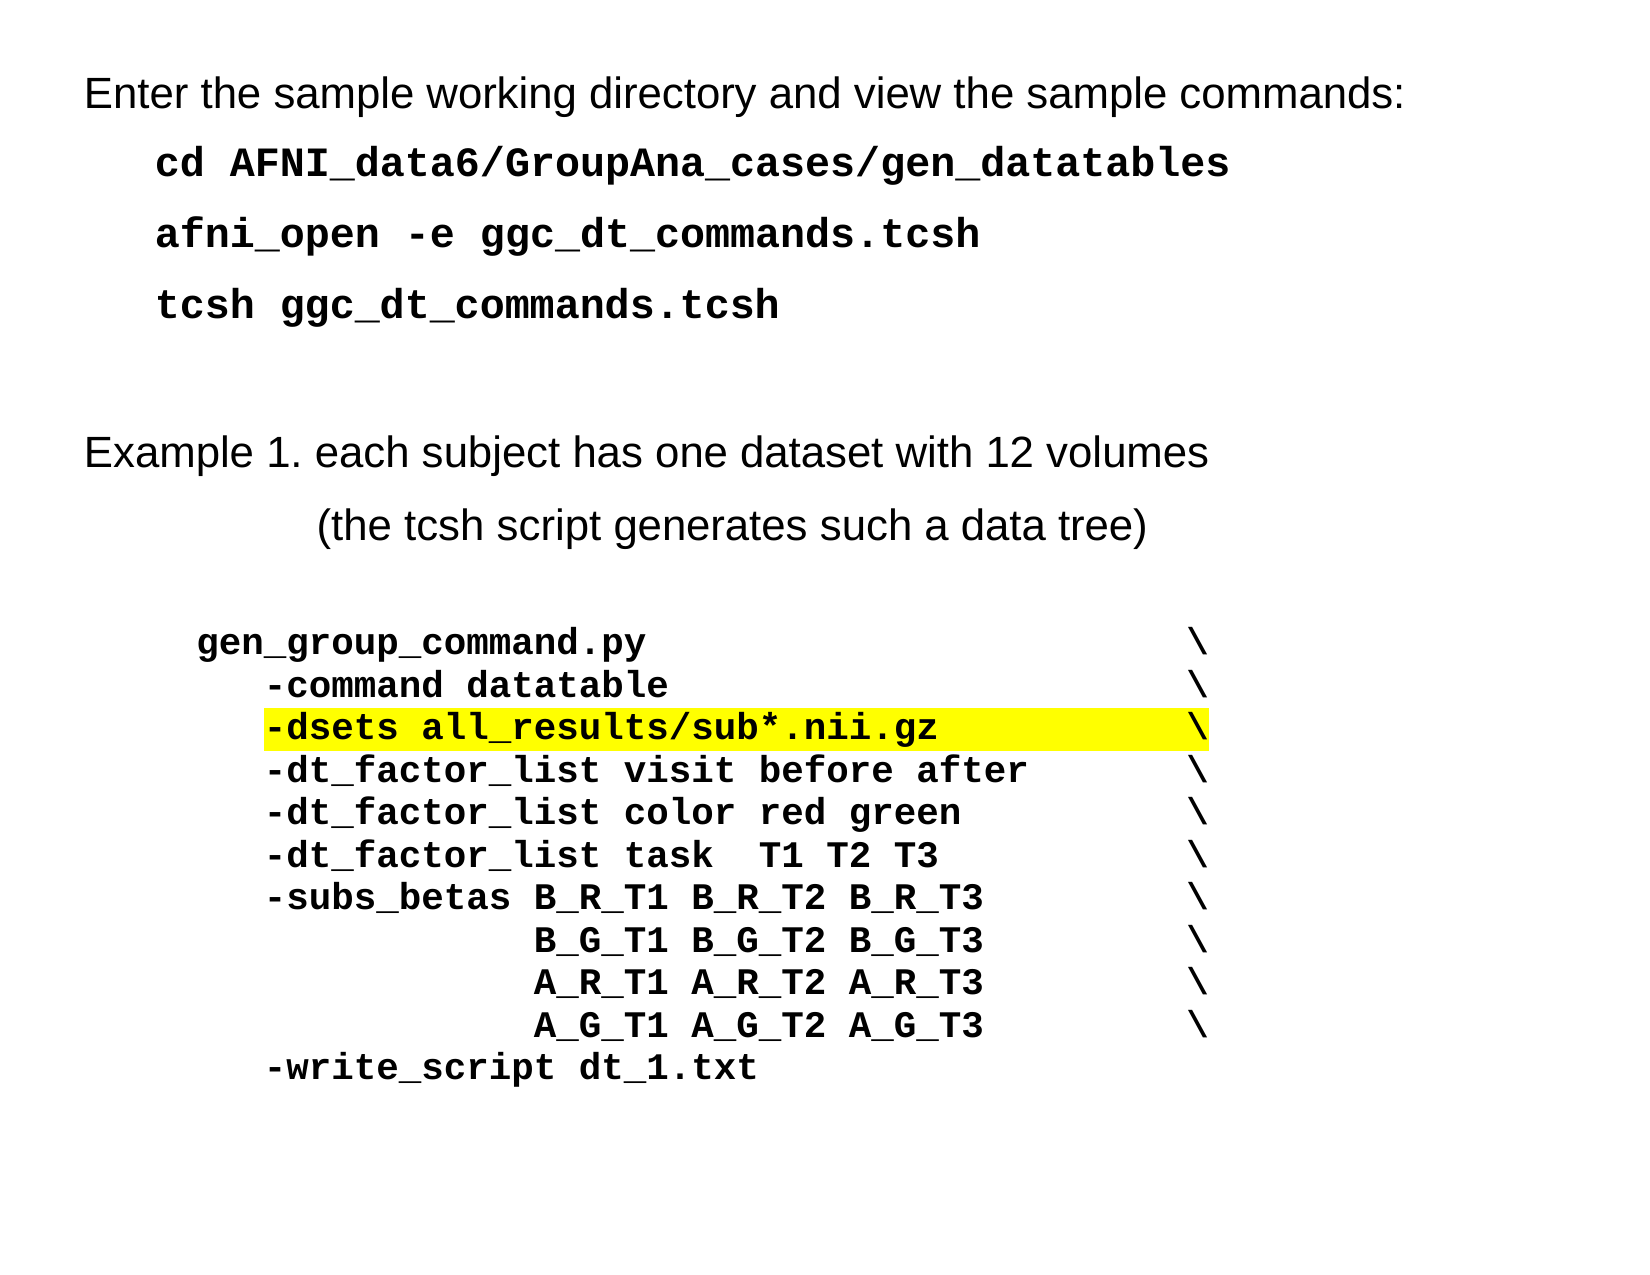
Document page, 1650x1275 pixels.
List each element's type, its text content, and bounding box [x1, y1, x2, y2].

text_box Enter the sample working directory and view the sample commands: cd AFNI_data6/GroupAna_cases/gen_datatables afni_open -e ggc_dt_commands.tcsh tcsh ggc_dt_commands.tcsh Example 1. each subject has one dataset with 12 volumes (the tcsh script generates such a data tree) gen_group_command.py \ -command datatable \ -dsets all_results/sub*.nii.gz \ -dt_factor_list visit before after \ -dt_factor_list color red green \ -dt_factor_list task T1 T2 T3 \ -subs_betas B_R_T1 B_R_T2 B_R_T3 \ B_G_T1 B_G_T2 B_G_T3 \ A_R_T1 A_R_T2 A_R_T3 \ A_G_T1 A_G_T2 A_G_T3 \ -write_script dt_1.txt [69, 37, 1570, 1238]
